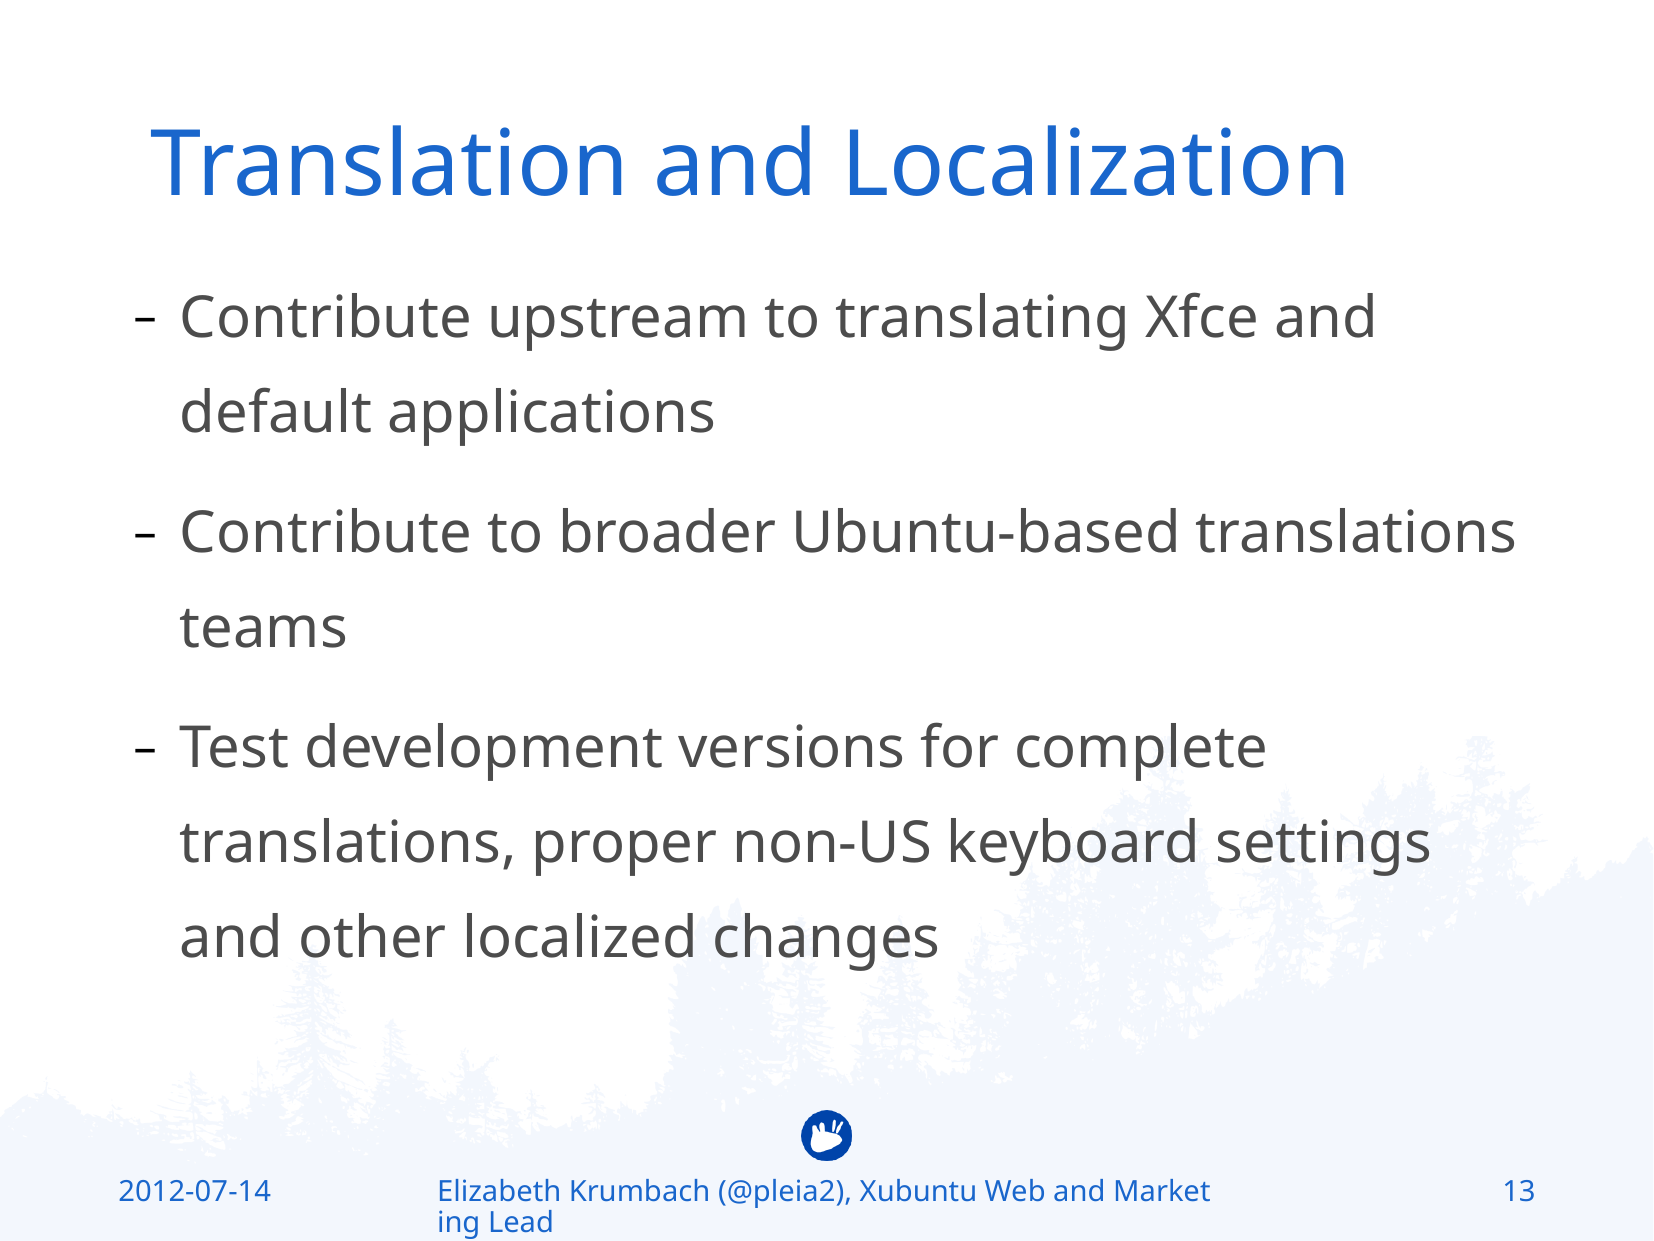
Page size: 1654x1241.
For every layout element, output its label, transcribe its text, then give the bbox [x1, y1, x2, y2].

list Contribute upstream to translating Xfce and default applications Contribute to broader Ubuntu-based translations teams Test development versions for complete translations, proper non-US keyboard settings and other localized changes [118, 259, 1536, 980]
title Translation and Localization [118, 88, 1536, 231]
picture [0, 736, 1654, 1241]
